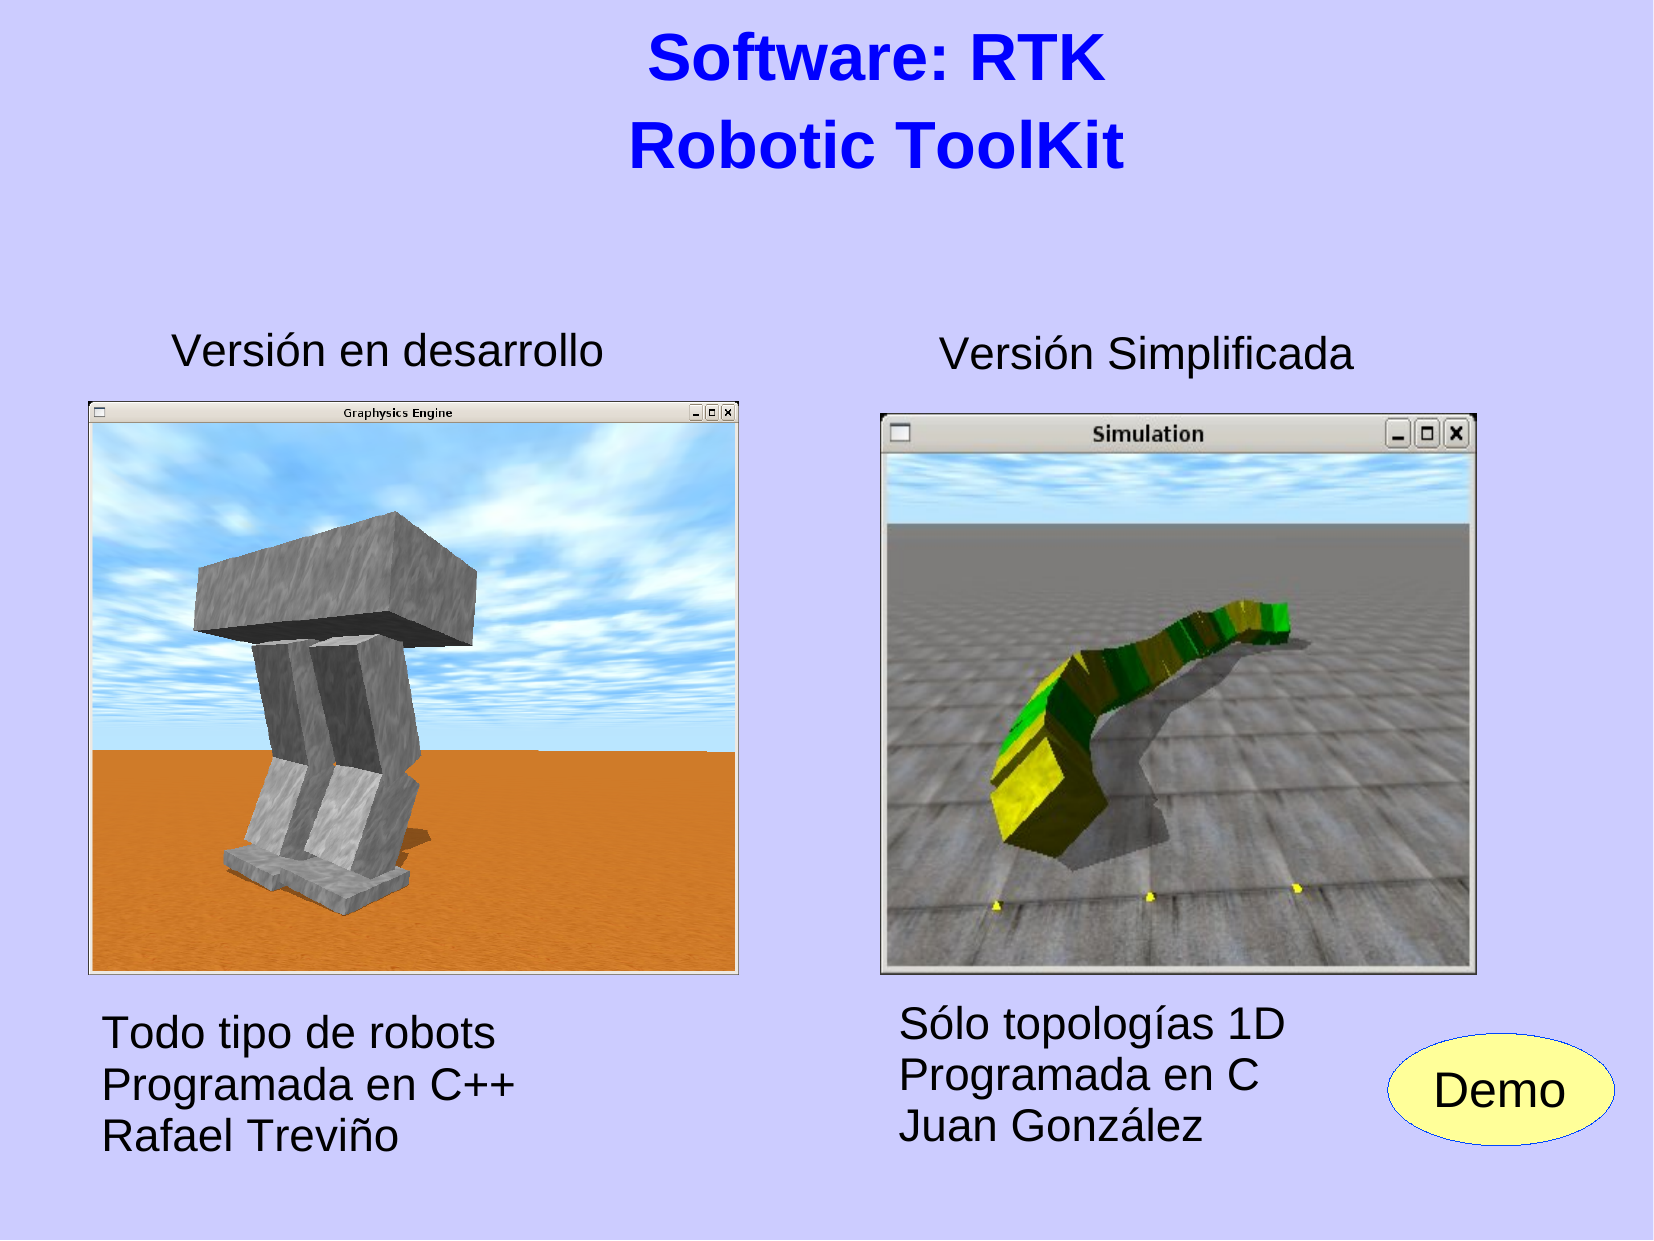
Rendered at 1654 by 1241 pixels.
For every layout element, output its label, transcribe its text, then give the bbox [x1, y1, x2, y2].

text_box Sólo topologías 1D Programada en C Juan González [885, 997, 1394, 1152]
text_box Todo tipo de robots Programada en C++ Rafael Treviño [88, 1007, 597, 1162]
text_box Demo [1433, 1062, 1564, 1119]
title Software: RTK Robotic ToolKit [120, 0, 1634, 191]
text_box Versión Simplificada [938, 328, 1447, 384]
text_box Versión en desarrollo [171, 324, 680, 381]
text_box [1387, 1033, 1615, 1146]
picture [880, 413, 1477, 975]
picture [88, 401, 739, 975]
